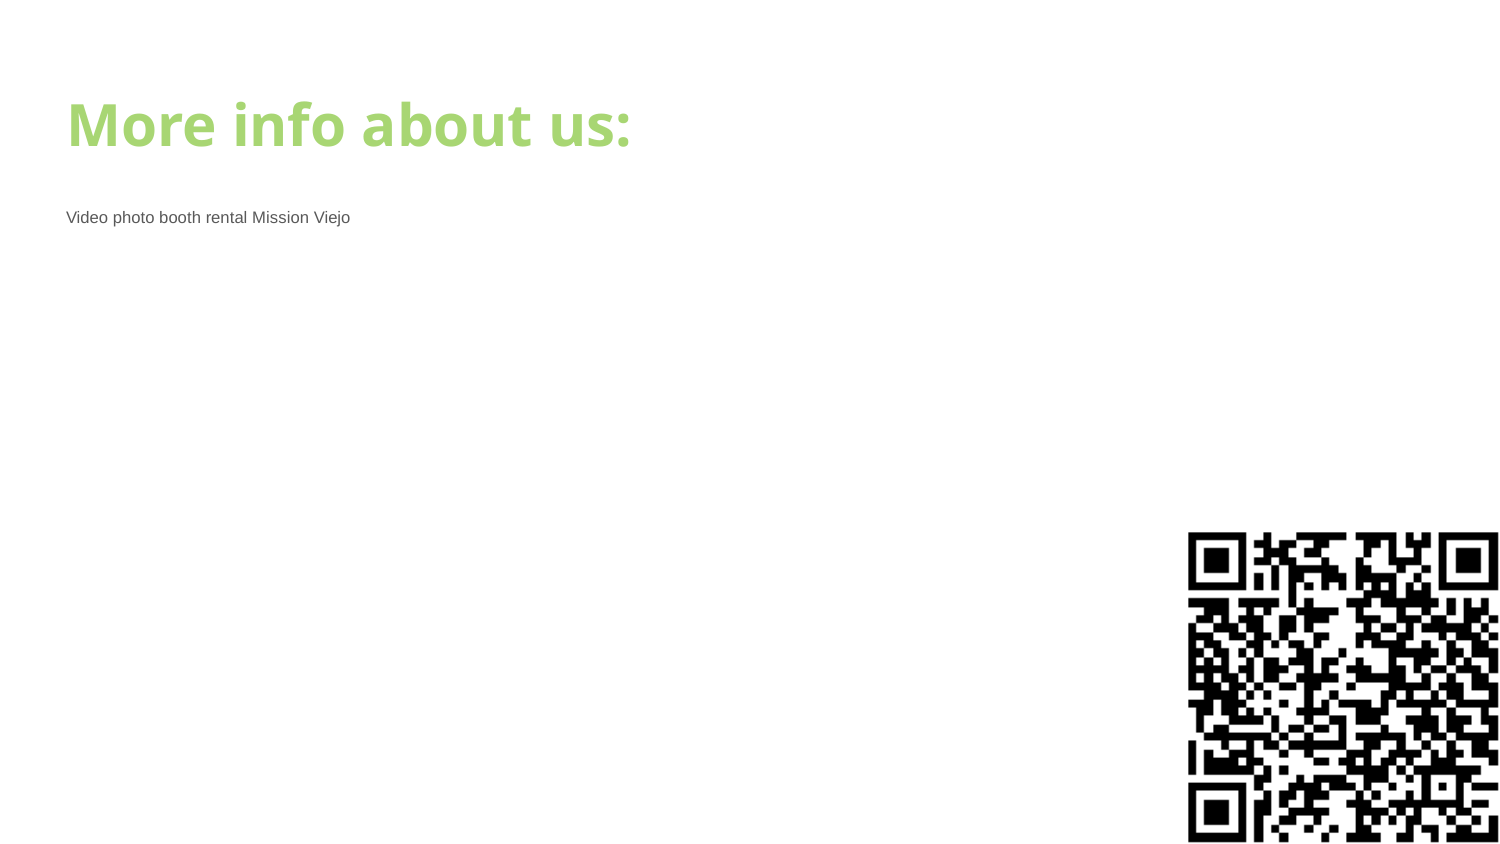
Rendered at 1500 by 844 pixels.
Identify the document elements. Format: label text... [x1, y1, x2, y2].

title More info about us: [51, 72, 1449, 167]
picture [1187, 531, 1500, 844]
list Video photo booth rental Mission Viejo [51, 189, 1449, 750]
